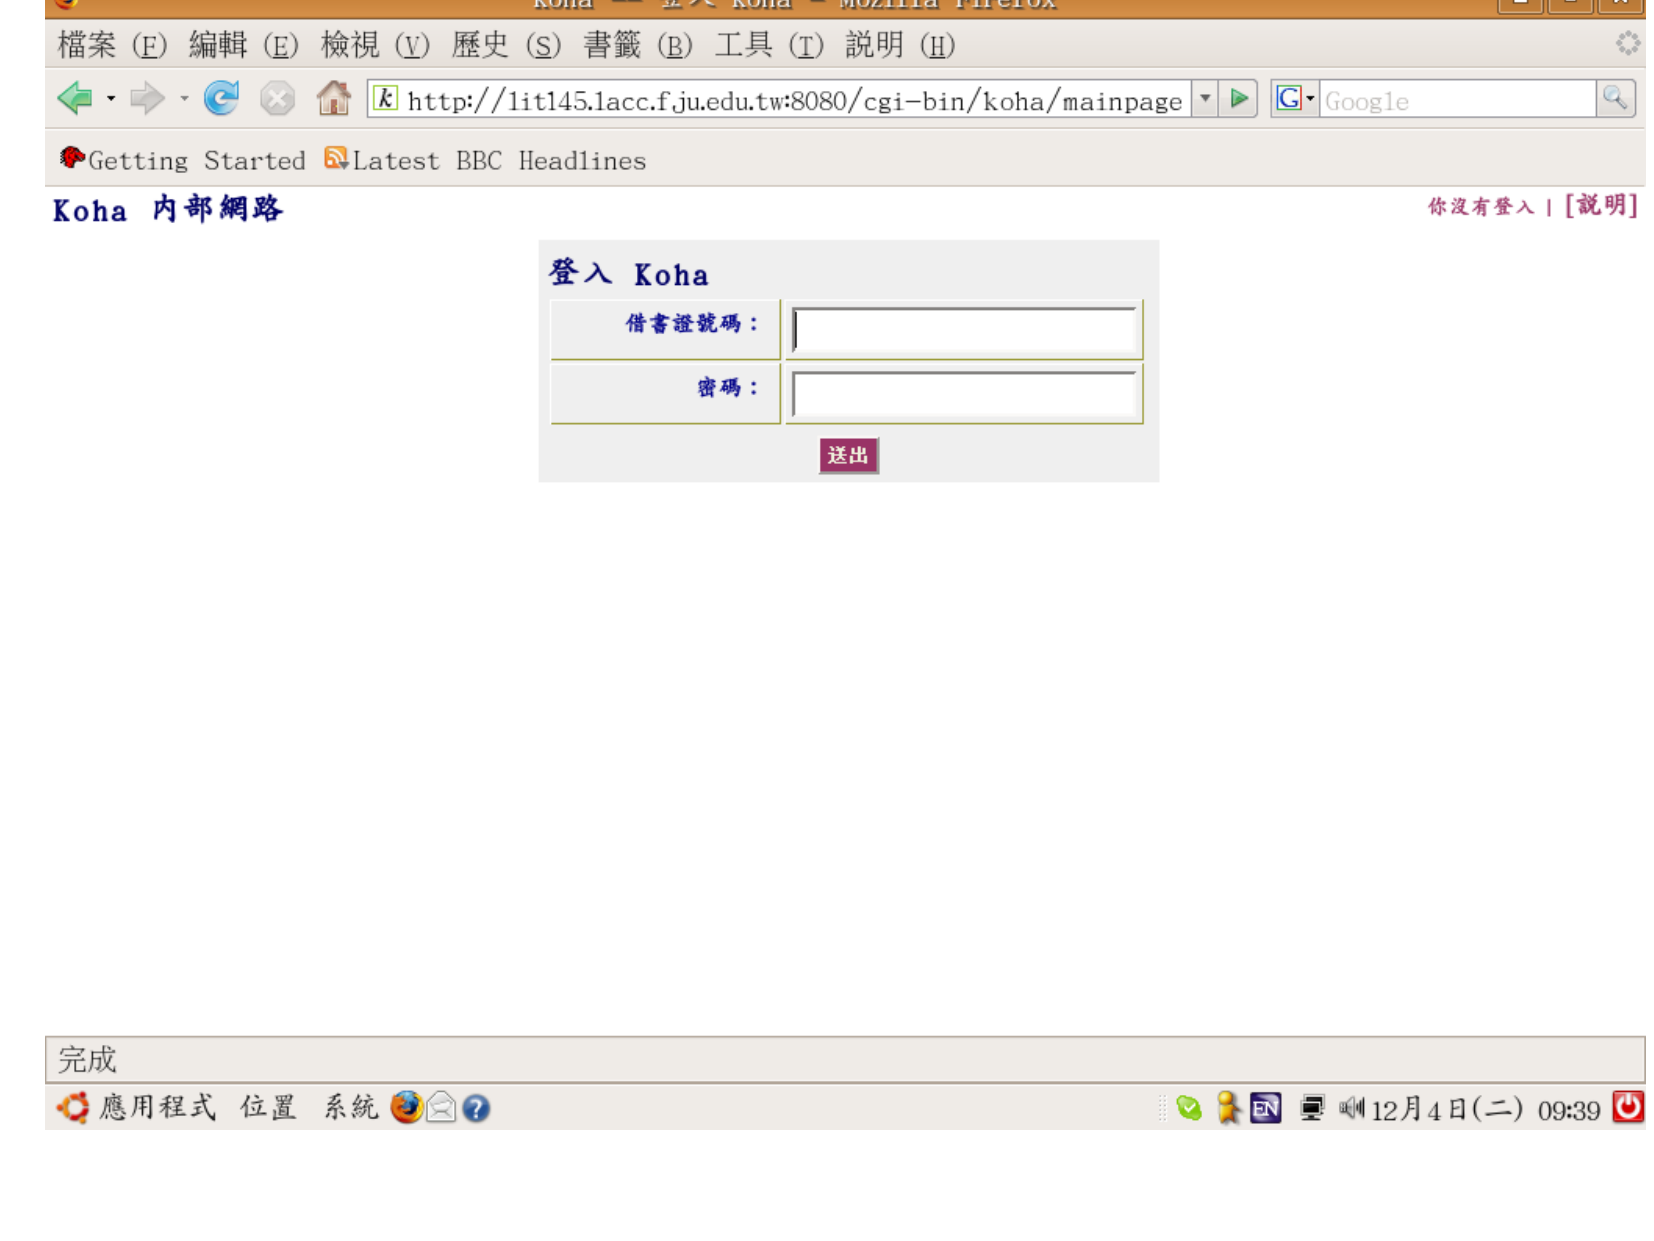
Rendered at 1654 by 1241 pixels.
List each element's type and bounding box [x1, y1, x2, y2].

picture [45, 0, 1646, 1130]
